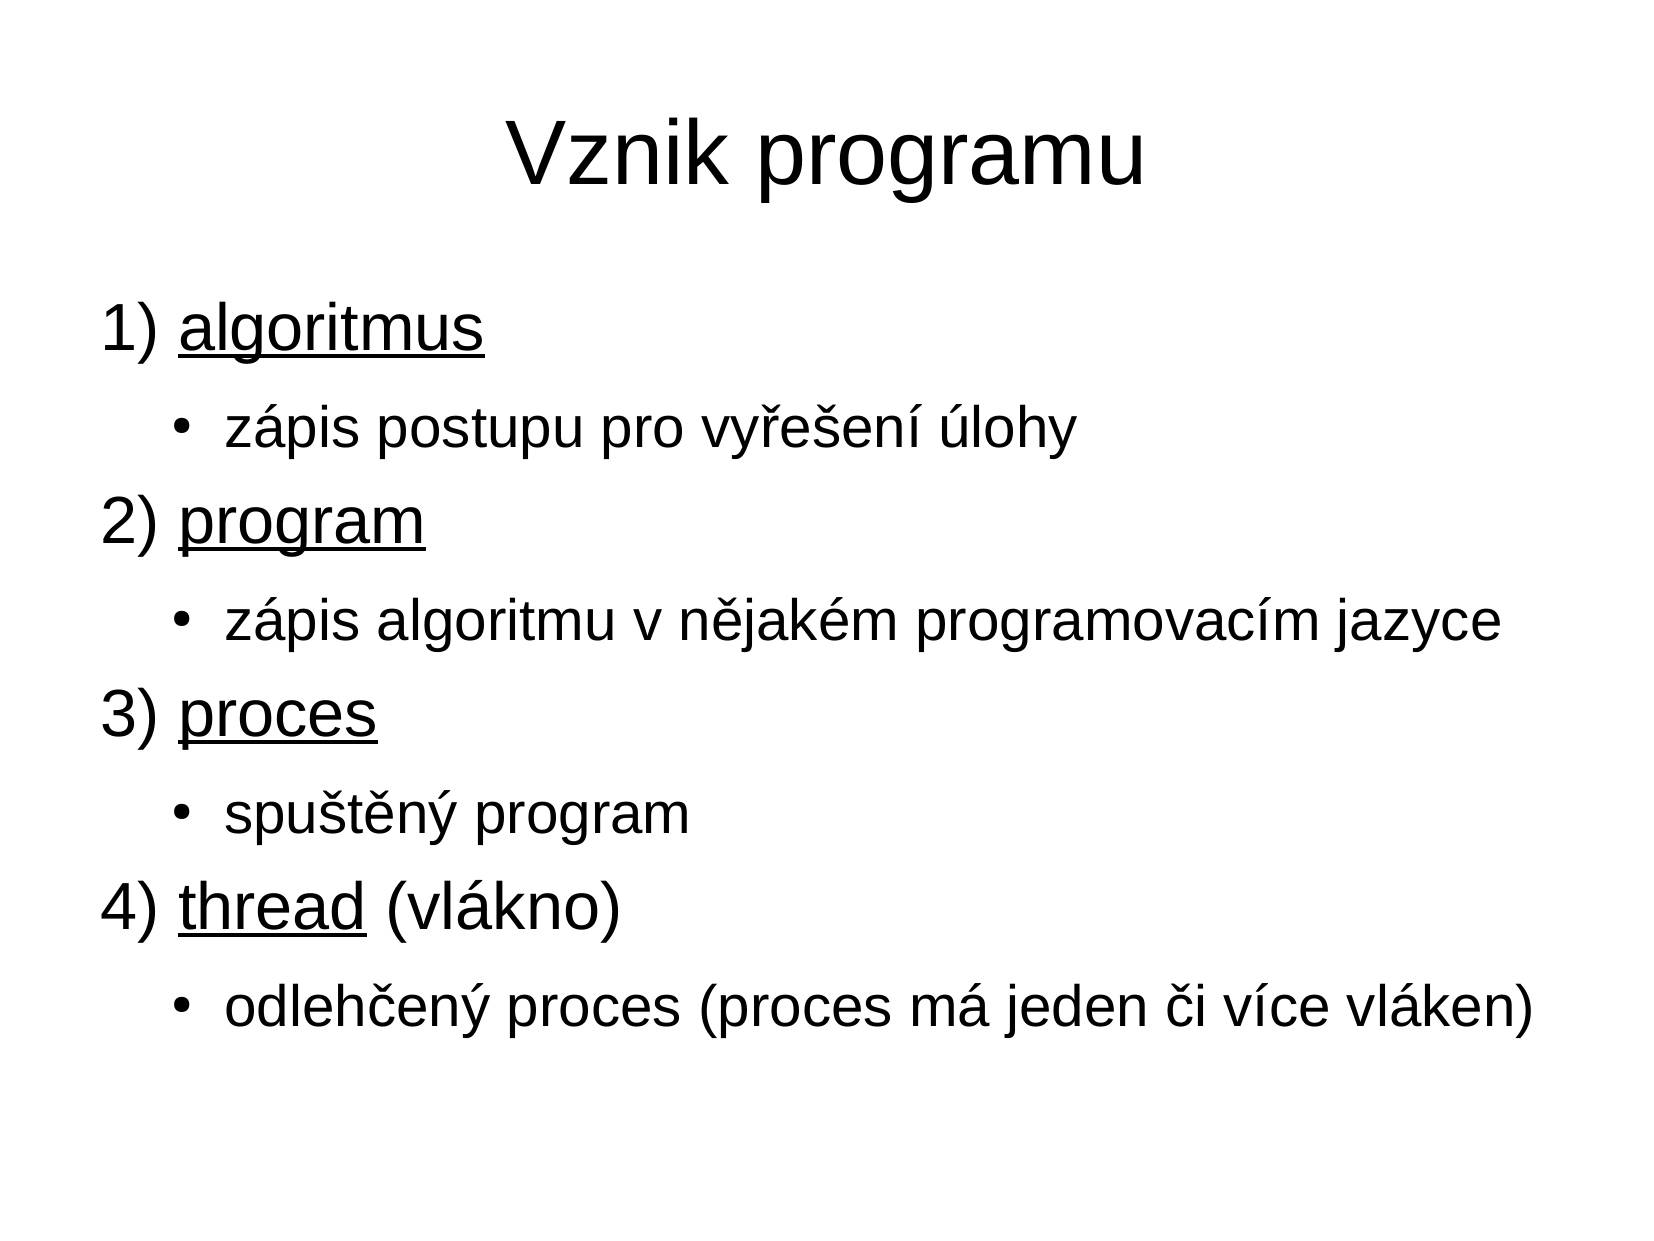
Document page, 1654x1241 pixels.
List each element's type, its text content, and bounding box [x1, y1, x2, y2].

title Vznik programu [82, 56, 1571, 250]
list algoritmus zápis postupu pro vyřešení úlohy program zápis algoritmu v nějakém programovacím jazyce proces spuštěný program thread (vlákno) odlehčený proces (proces má jeden či více vláken) [82, 290, 1571, 1094]
